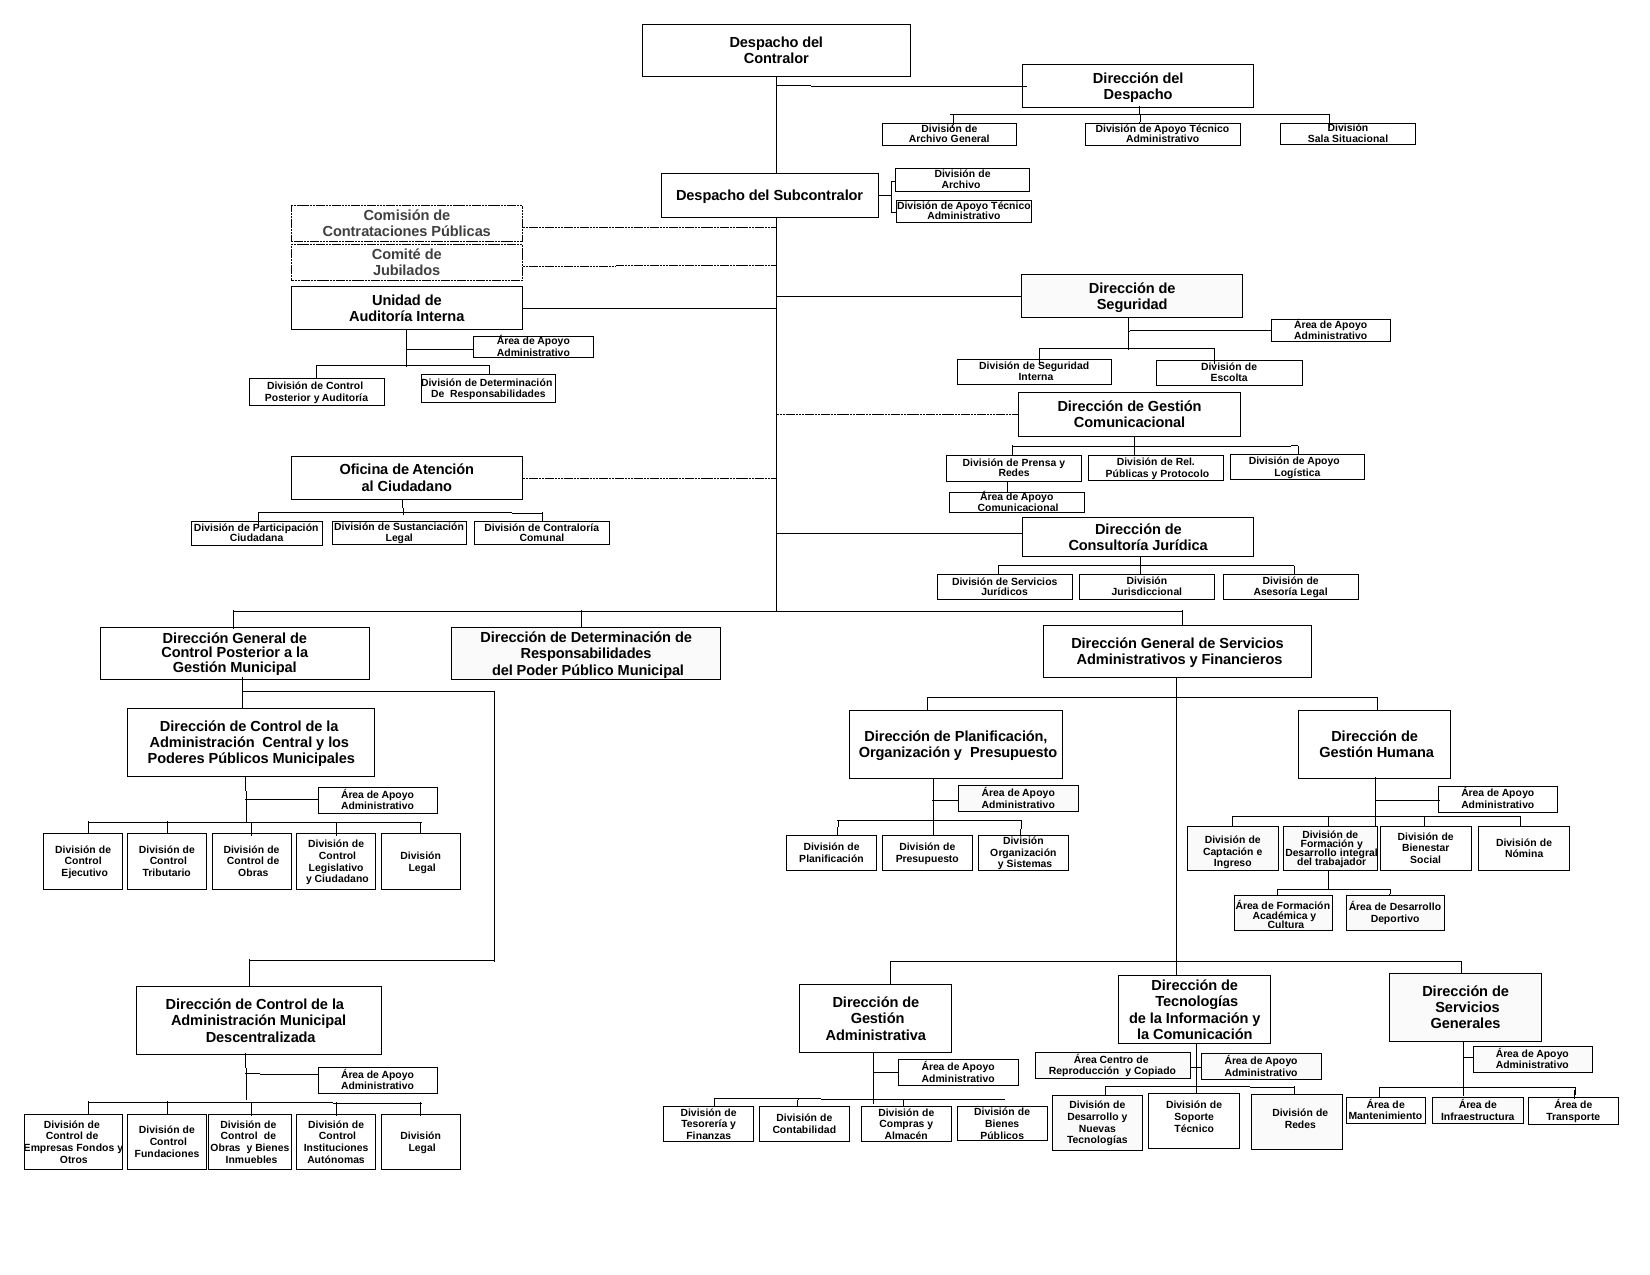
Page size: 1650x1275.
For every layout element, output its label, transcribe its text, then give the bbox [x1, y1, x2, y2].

text_box Dirección de Tecnologías de la Información y la Comunicación [1118, 975, 1271, 1044]
text_box División de Captación e Ingreso [1187, 826, 1279, 871]
text_box [1251, 1094, 1343, 1099]
text_box Comisión de Contrataciones Públicas [291, 205, 523, 242]
text_box División de Apoyo Técnico Administrativo [1085, 123, 1241, 146]
text_box División de Control Ejecutivo [43, 833, 123, 890]
text_box Área de Apoyo Administrativo [1438, 786, 1558, 813]
text_box Área de Apoyo Administrativo [1201, 1053, 1322, 1080]
text_box División de Sustanciación Legal [332, 521, 467, 545]
text_box Área de Apoyo Administrativo [1473, 1046, 1593, 1073]
text_box Área de Infraestructura [1432, 1097, 1524, 1124]
text_box Dirección de Planificación, Organización y Presupuesto [849, 710, 1063, 779]
text_box Dirección de Gestión Administrativa [799, 984, 952, 1053]
text_box Área de Mantenimiento [1346, 1097, 1426, 1124]
text_box División de Rel. Públicas y Protocolo [1088, 455, 1224, 481]
text_box Dirección General de Control Posterior a la Gestión Municipal [100, 627, 370, 680]
text_box División de Desarrollo y Nuevas Tecnologías [1052, 1095, 1143, 1151]
text_box Área de Apoyo Administrativo [473, 336, 594, 358]
text_box División de Apoyo Logística [1230, 454, 1365, 480]
text_box Dirección de Determinación de Responsabilidades del Poder Público Municipal [451, 627, 721, 680]
text_box División de Tesorería y Finanzas [663, 1106, 754, 1142]
text_box División de Control Tributario [127, 833, 207, 890]
text_box División de Determinación De Responsabilidades [421, 374, 556, 403]
text_box Dirección de Gestión Comunicacional [1018, 392, 1241, 437]
text_box División de Control de Obras y Bienes Inmuebles [208, 1114, 292, 1170]
text_box División de Prensa y Redes [946, 455, 1082, 482]
text_box División de Asesoría Legal [1223, 574, 1359, 600]
text_box Área de Apoyo Comunicacional [949, 492, 1085, 513]
text_box División de Redes [1250, 1099, 1351, 1148]
text_box División de Archivo General [882, 123, 1017, 146]
text_box División de Control Legislativo y Ciudadano [296, 833, 376, 890]
text_box Comité de Jubilados [291, 244, 523, 281]
text_box División de Control Posterior y Auditoría [249, 378, 385, 406]
text_box División de Control de Empresas Fondos y Otros [24, 1114, 123, 1170]
text_box Oficina de Atención al Ciudadano [291, 456, 523, 500]
text_box División de Participación Ciudadana [191, 521, 323, 546]
text_box Dirección de Seguridad [1021, 274, 1243, 318]
text_box Dirección de Consultoría Jurídica [1022, 517, 1254, 557]
text_box Área de Apoyo Administrativo [958, 785, 1079, 812]
text_box Dirección de Control de la Administración Municipal Descentralizada [136, 986, 382, 1055]
text_box Dirección del Despacho [1022, 64, 1254, 108]
text_box [1148, 1138, 1240, 1149]
text_box División Organización y Sistemas [978, 835, 1069, 871]
text_box División de Presupuesto [882, 835, 973, 871]
text_box División de Control Instituciones Autónomas [296, 1114, 376, 1170]
text_box División Legal [381, 833, 461, 890]
text_box División de Control Fundaciones [127, 1114, 207, 1170]
text_box División de Bienes Públicos [957, 1106, 1048, 1141]
text_box Área de Transporte [1528, 1097, 1619, 1125]
text_box Área Centro de Reproducción y Copiado [1035, 1052, 1191, 1079]
text_box División de Control de Obras [212, 833, 292, 890]
text_box División de Bienestar Social [1380, 826, 1472, 871]
text_box Dirección General de Servicios Administrativos y Financieros [1043, 625, 1312, 678]
text_box División de Planificación [786, 835, 877, 871]
text_box División de Seguridad Interna [957, 359, 1112, 385]
text_box División Sala Situacional [1280, 123, 1416, 145]
text_box División de Escolta [1156, 360, 1303, 386]
text_box Dirección de Gestión Humana [1298, 710, 1451, 779]
text_box División de Contabilidad [759, 1106, 850, 1142]
text_box Despacho del Subcontralor [661, 173, 879, 218]
text_box Dirección de Control de la Administración Central y los Poderes Públicos Municipales [127, 708, 375, 777]
text_box Área de Apoyo Administrativo [318, 1067, 438, 1094]
text_box División de Apoyo Técnico Administrativo [896, 200, 1032, 223]
text_box División de Servicios Jurídicos [937, 574, 1073, 600]
text_box División Legal [381, 1114, 461, 1170]
text_box División de Nómina [1478, 826, 1570, 871]
text_box División de Archivo [895, 168, 1030, 192]
text_box Área de Formación Académica y Cultura [1234, 895, 1333, 931]
text_box Despacho del Contralor [642, 24, 911, 77]
text_box Área de Apoyo Administrativo [318, 787, 438, 814]
text_box Dirección de Servicios Generales [1389, 973, 1542, 1042]
text_box División de Compras y Almacén [861, 1106, 952, 1142]
text_box Unidad de Auditoría Interna [291, 286, 523, 330]
text_box División de Formación y Desarrollo integral del trabajador [1283, 826, 1378, 871]
text_box Área de Apoyo Administrativo [1271, 319, 1391, 342]
text_box División Jurisdiccional [1079, 574, 1215, 600]
text_box Área de Apoyo Administrativo [898, 1059, 1019, 1086]
text_box División de Soporte Técnico [1143, 1092, 1245, 1138]
text_box Área de Desarrollo Deportivo [1346, 895, 1445, 931]
text_box División de Contraloría Comunal [474, 521, 610, 545]
